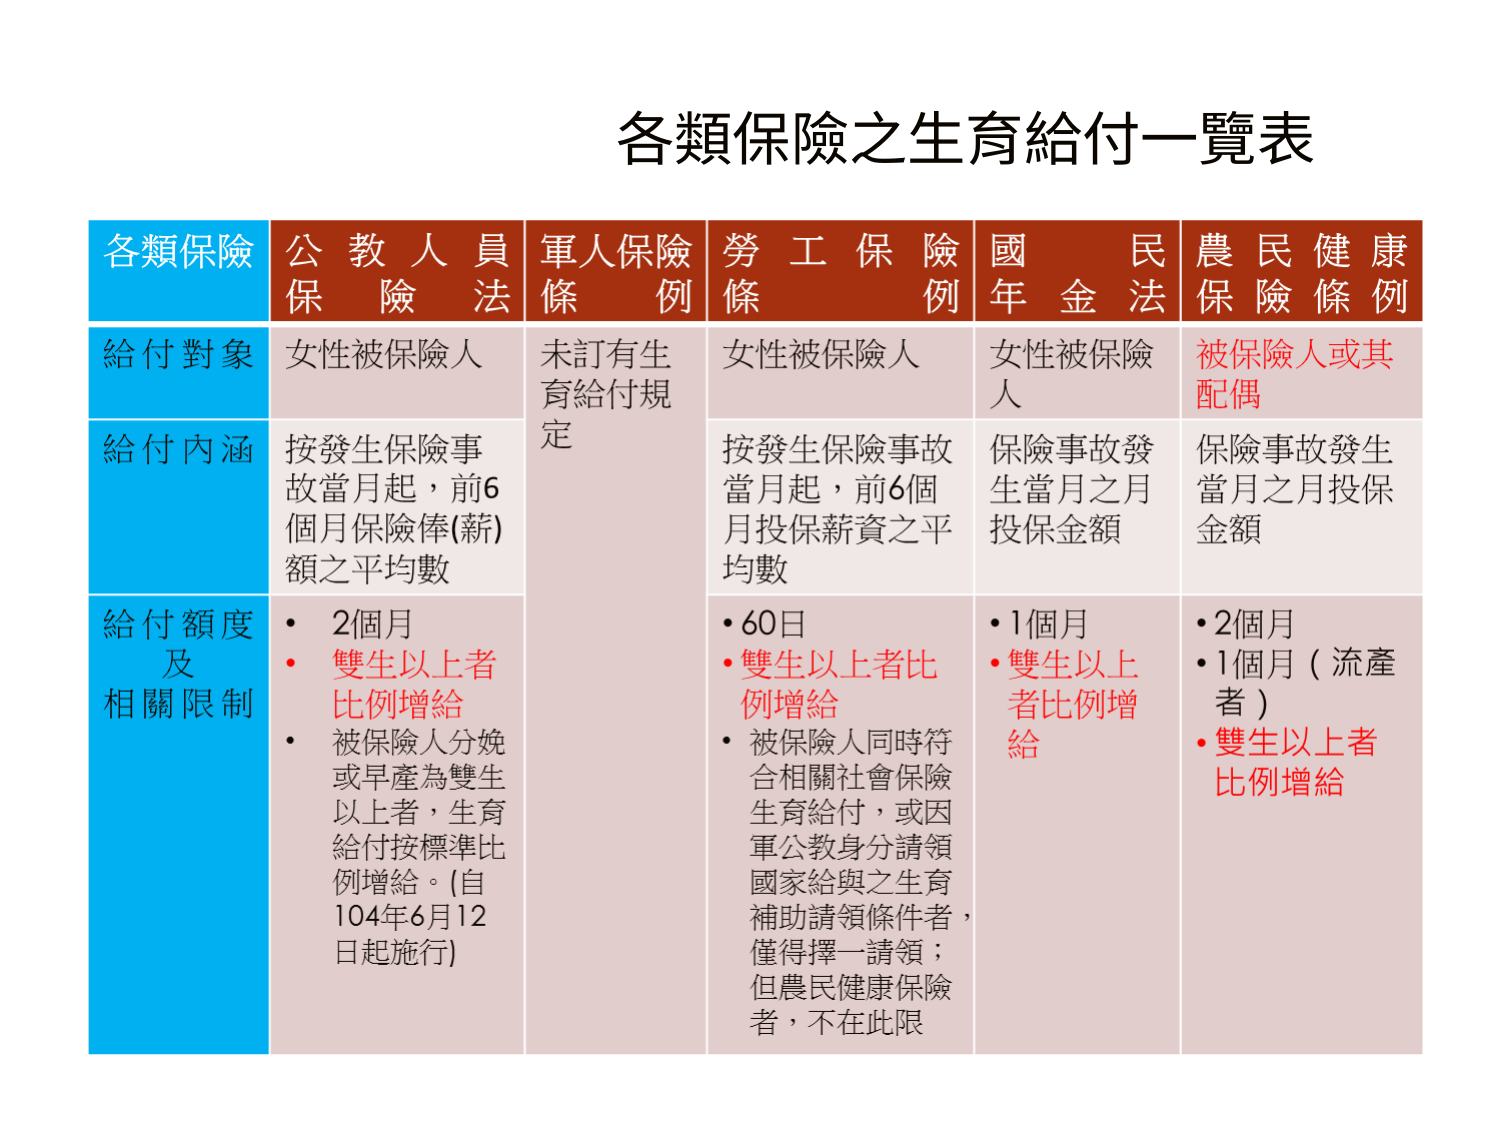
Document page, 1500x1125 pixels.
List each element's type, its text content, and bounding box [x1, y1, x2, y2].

picture [87, 215, 1424, 1057]
title 各類保險之生育給付一覽表 [431, 78, 1500, 197]
